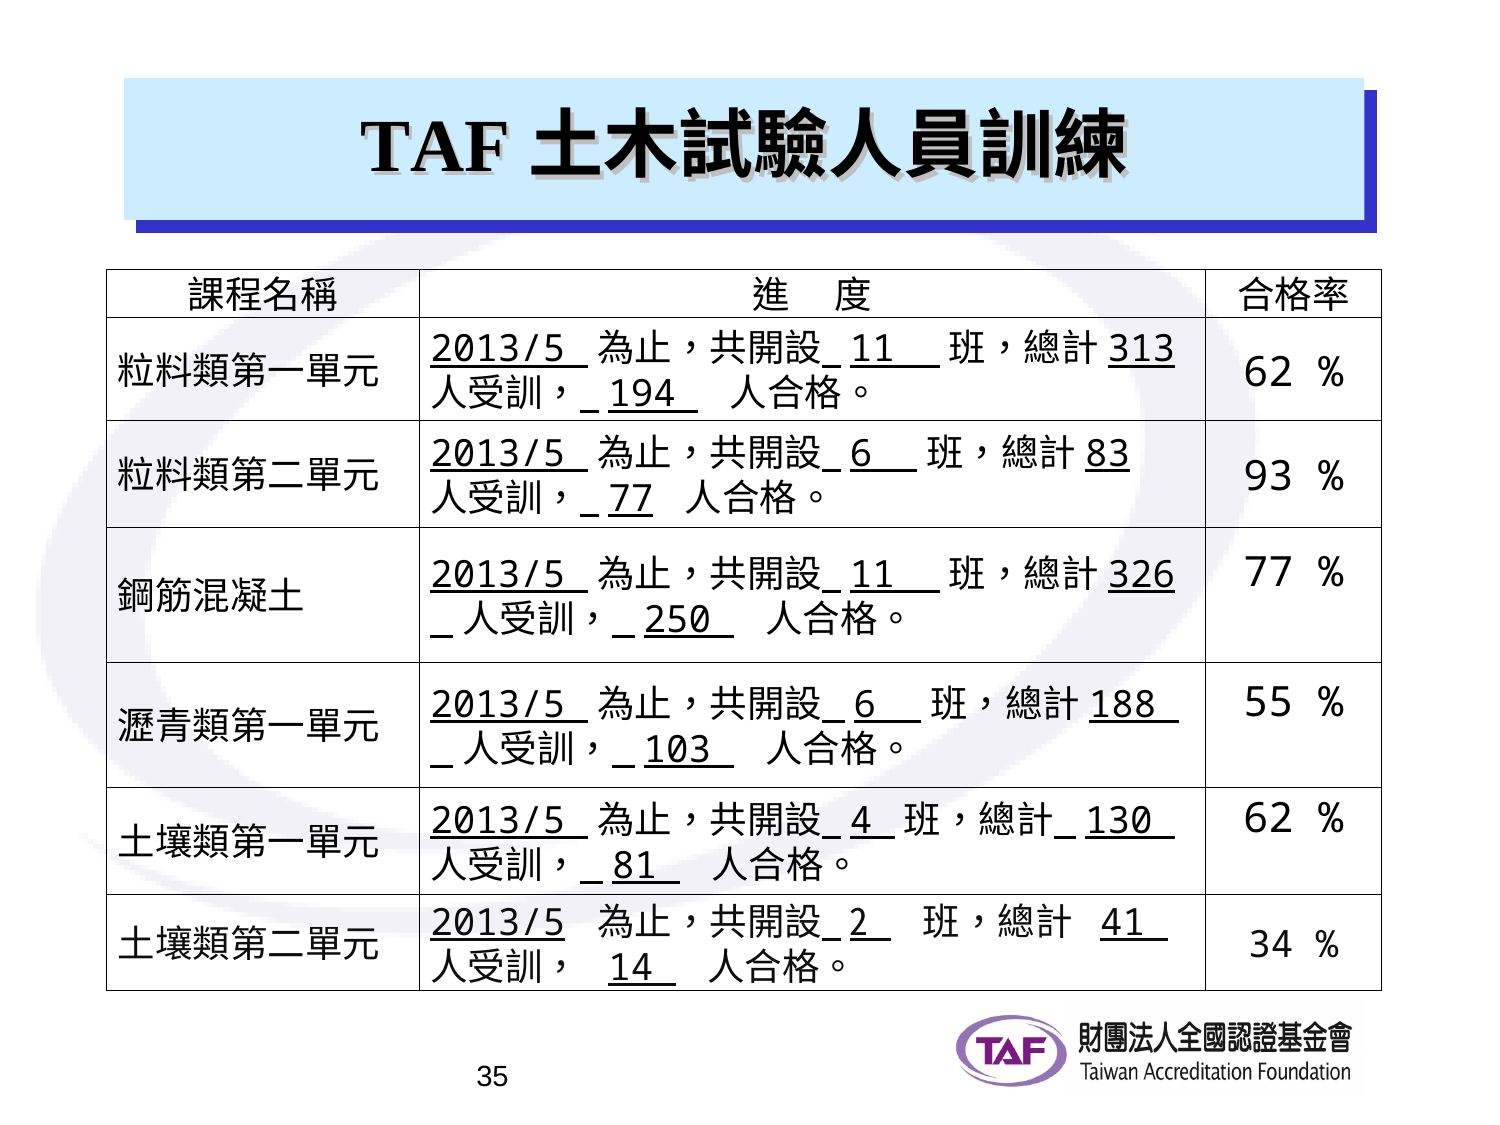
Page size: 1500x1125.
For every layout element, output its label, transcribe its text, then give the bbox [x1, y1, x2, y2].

table_cell 土壤類第二單元 [107, 895, 419, 990]
table_cell 93 % [1206, 421, 1381, 527]
table_cell 粒料類第二單元 [107, 421, 419, 527]
table_cell 77 % [1206, 528, 1381, 662]
table_cell 粒料類第一單元 [107, 318, 419, 420]
table_cell 62 % [1206, 318, 1381, 420]
table_cell 合格率 [1206, 270, 1381, 317]
table_cell 2013/5 為止，共開設 4 班，總計 130 人受訓， 81 人合格。 [420, 788, 1205, 894]
table_cell 62 % [1206, 788, 1381, 894]
text_box TAF土木試驗人員訓練 [123, 78, 1365, 220]
table_cell 進 度 [420, 270, 1205, 317]
table_cell 2013/5 為止，共開設 2 班，總計 41 人受訓， 14 人合格。 [420, 895, 1205, 990]
text_box <編號> [210, 1050, 524, 1125]
table_cell 34 % [1206, 895, 1381, 990]
table_cell 2013/5 為止，共開設 11 班，總計313人受訓， 194 人合格。 [420, 318, 1205, 420]
table_cell 2013/5 為止，共開設 6 班，總計83 人受訓， 77 人合格。 [420, 421, 1205, 527]
table_cell 瀝青類第一單元 [107, 663, 419, 787]
table_cell 55 % [1206, 663, 1381, 787]
table_header [1205, 185, 1382, 269]
picture [937, 999, 1365, 1097]
table_header [106, 185, 1205, 269]
table_cell 2013/5 為止，共開設 6 班，總計188 人受訓， 103 人合格。 [420, 663, 1205, 787]
table_cell 課程名稱 [107, 270, 419, 317]
table_cell 2013/5 為止，共開設 11 班，總計326 人受訓， 250 人合格。 [420, 528, 1205, 662]
table_cell 土壤類第一單元 [107, 788, 419, 894]
table_cell 鋼筋混凝土 [107, 528, 419, 662]
